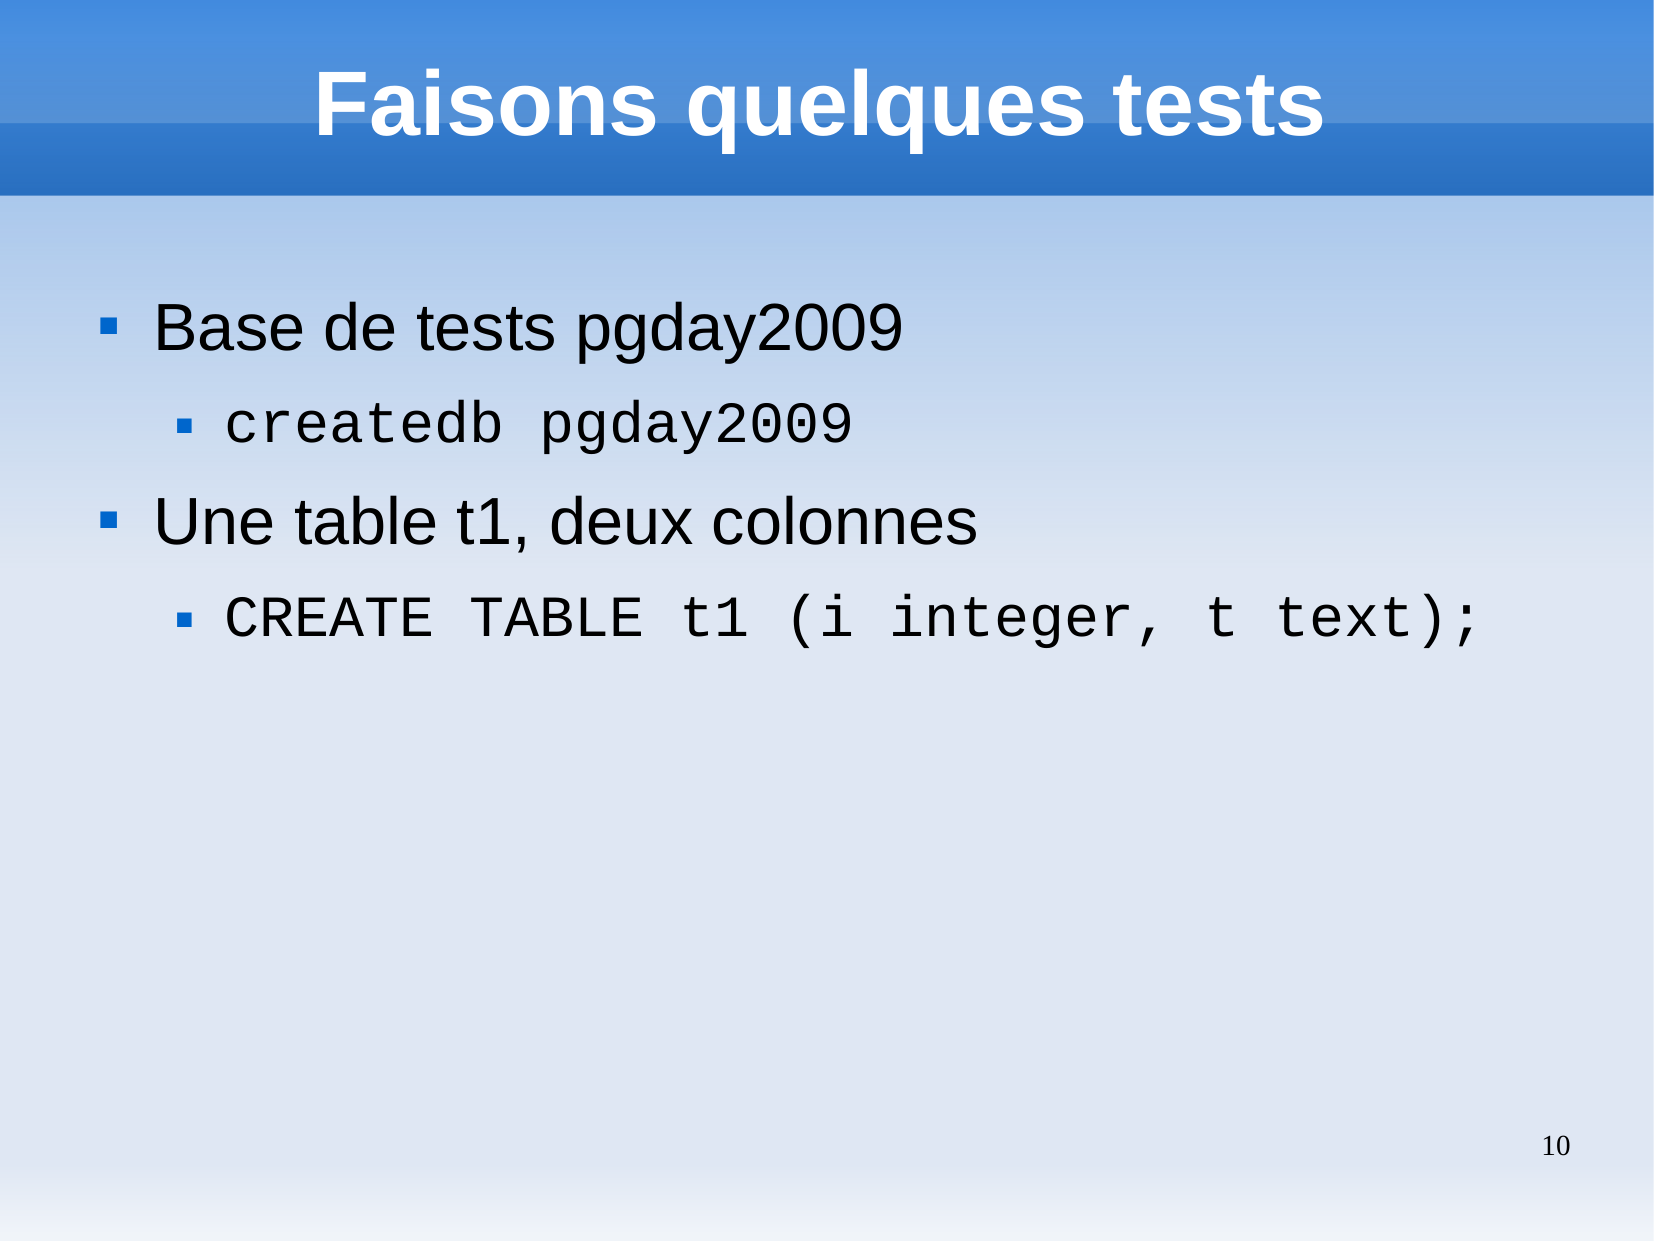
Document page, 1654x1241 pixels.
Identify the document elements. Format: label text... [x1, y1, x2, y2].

picture [0, 0, 1654, 1241]
list Base de tests pgday2009 createdb pgday2009 Une table t1, deux colonnes CREATE TABLE t1 (i integer, t text); [82, 290, 1571, 1094]
title Faisons quelques tests [76, 7, 1565, 200]
